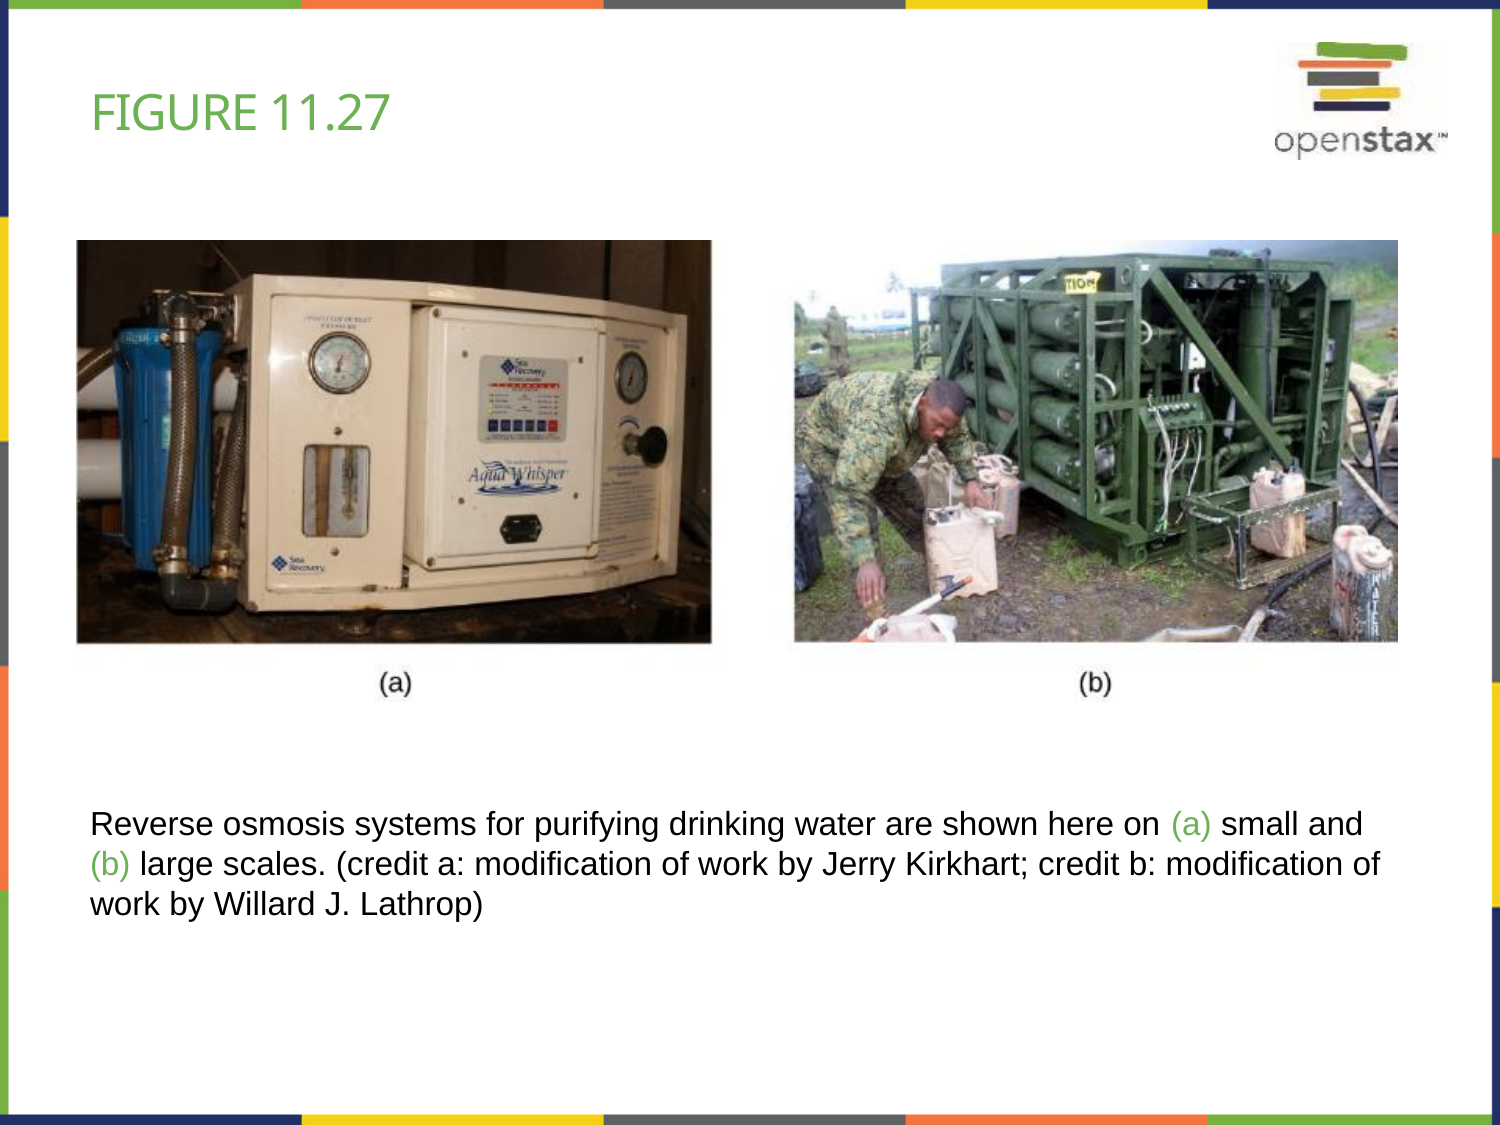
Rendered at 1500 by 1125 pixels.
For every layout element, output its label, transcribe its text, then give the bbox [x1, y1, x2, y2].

list Reverse osmosis systems for purifying drinking water are shown here on (a) small and (b) large scales. (credit a: modification of work by Jerry Kirkhart; credit b: modification of work by Willard J. Lathrop) [75, 794, 1398, 986]
picture [0, 0, 1500, 1125]
title Figure 11.27 [75, 39, 1398, 148]
